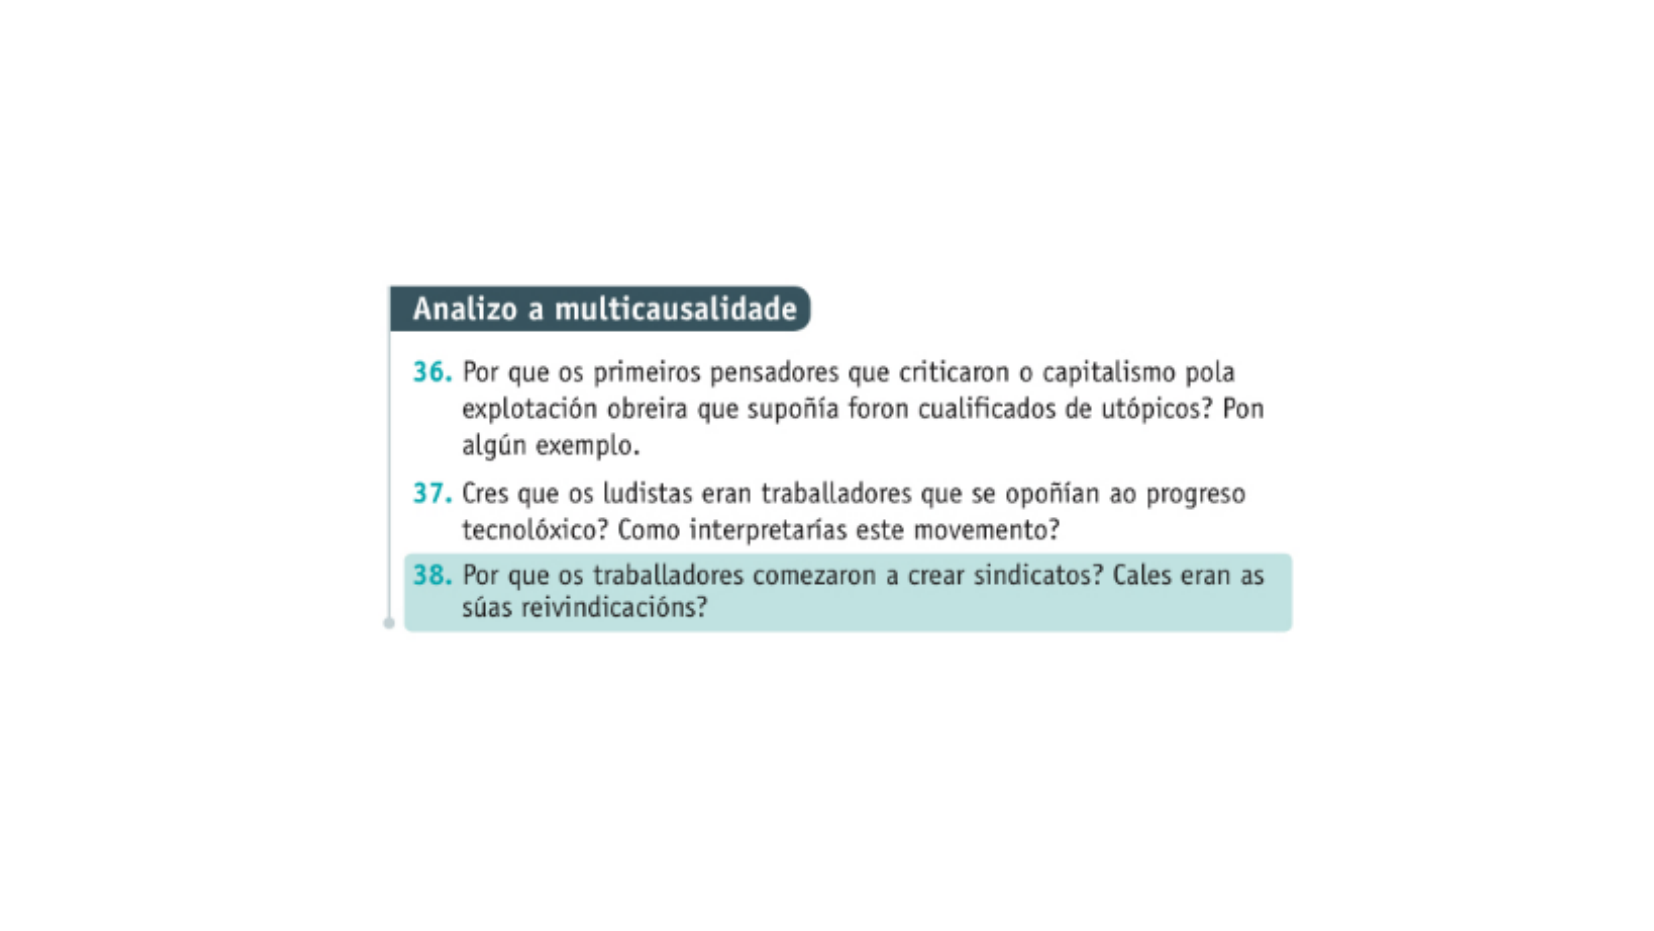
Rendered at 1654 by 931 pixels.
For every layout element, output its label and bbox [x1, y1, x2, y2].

picture [377, 265, 1310, 680]
